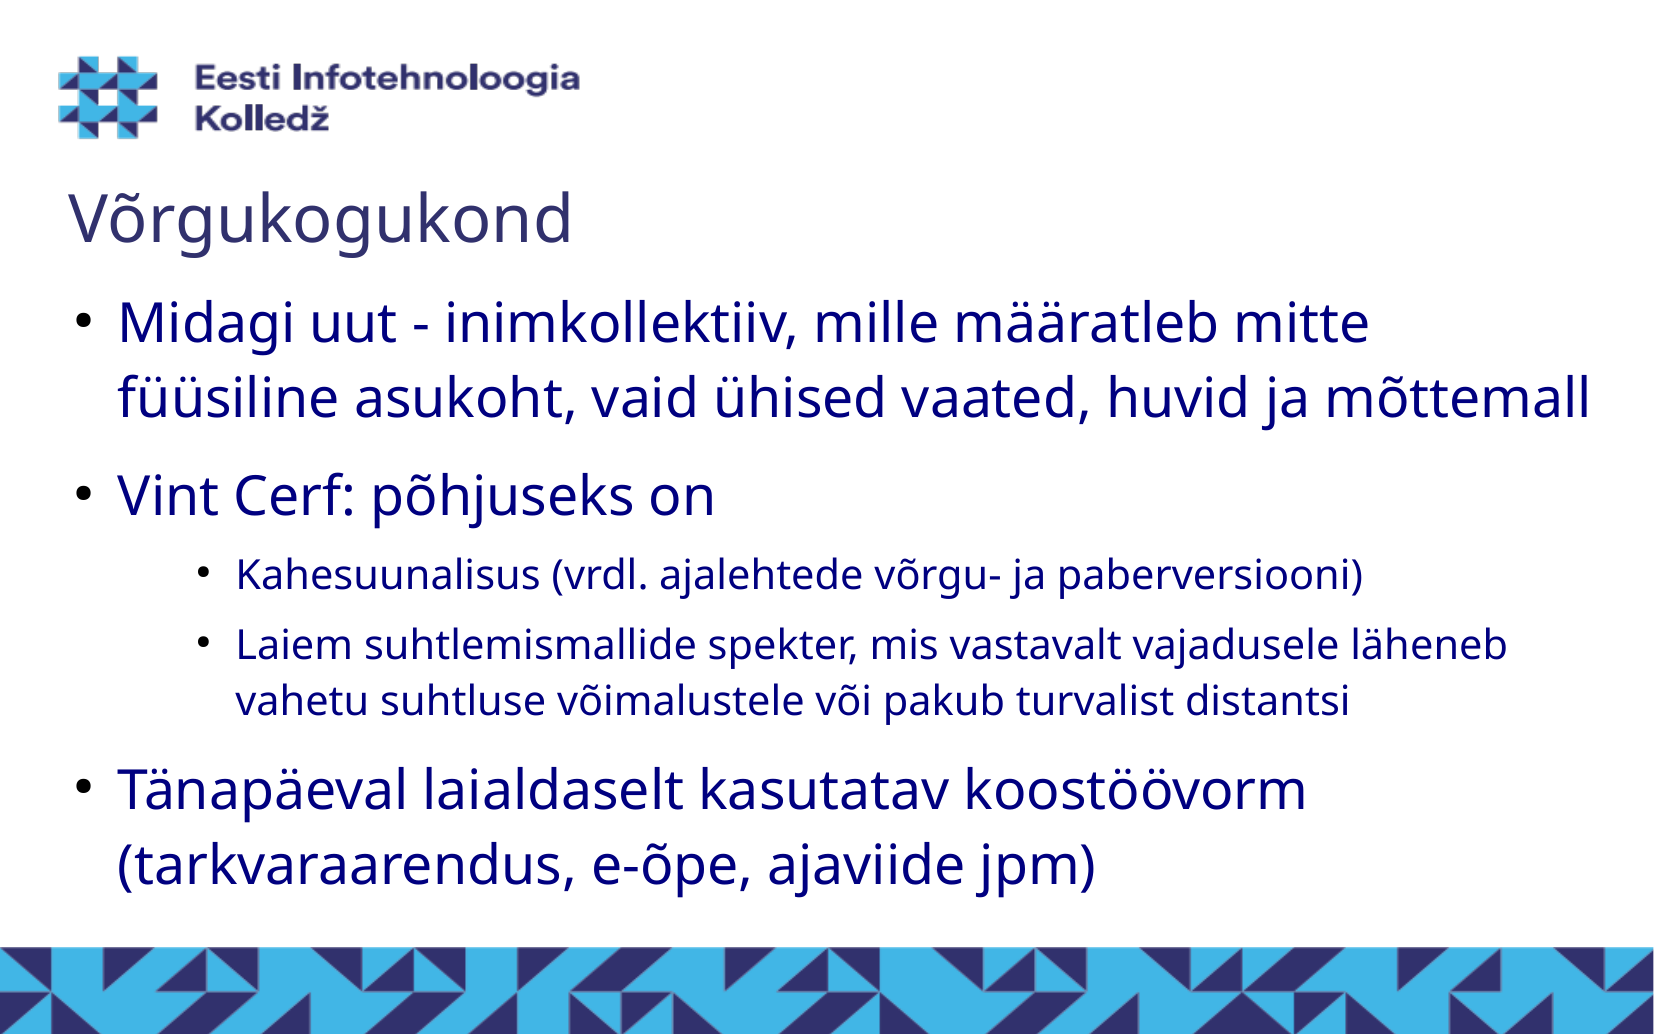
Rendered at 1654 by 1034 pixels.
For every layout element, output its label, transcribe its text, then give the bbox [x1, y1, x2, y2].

title Võrgukogukond [68, 147, 1536, 283]
list Midagi uut - inimkollektiiv, mille määratleb mitte füüsiline asukoht, vaid ühised vaated, huvid ja mõttemall Vint Cerf: põhjuseks on Kahesuunalisus (vrdl. ajalehtede võrgu- ja paberversiooni) Laiem suhtlemismallide spekter, mis vastavalt vajadusele läheneb vahetu suhtluse võimalustele või pakub turvalist distantsi Tänapäeval laialdaselt kasutatav koostöövorm (tarkvaraarendus, e-õpe, ajaviide jpm) [59, 283, 1595, 936]
